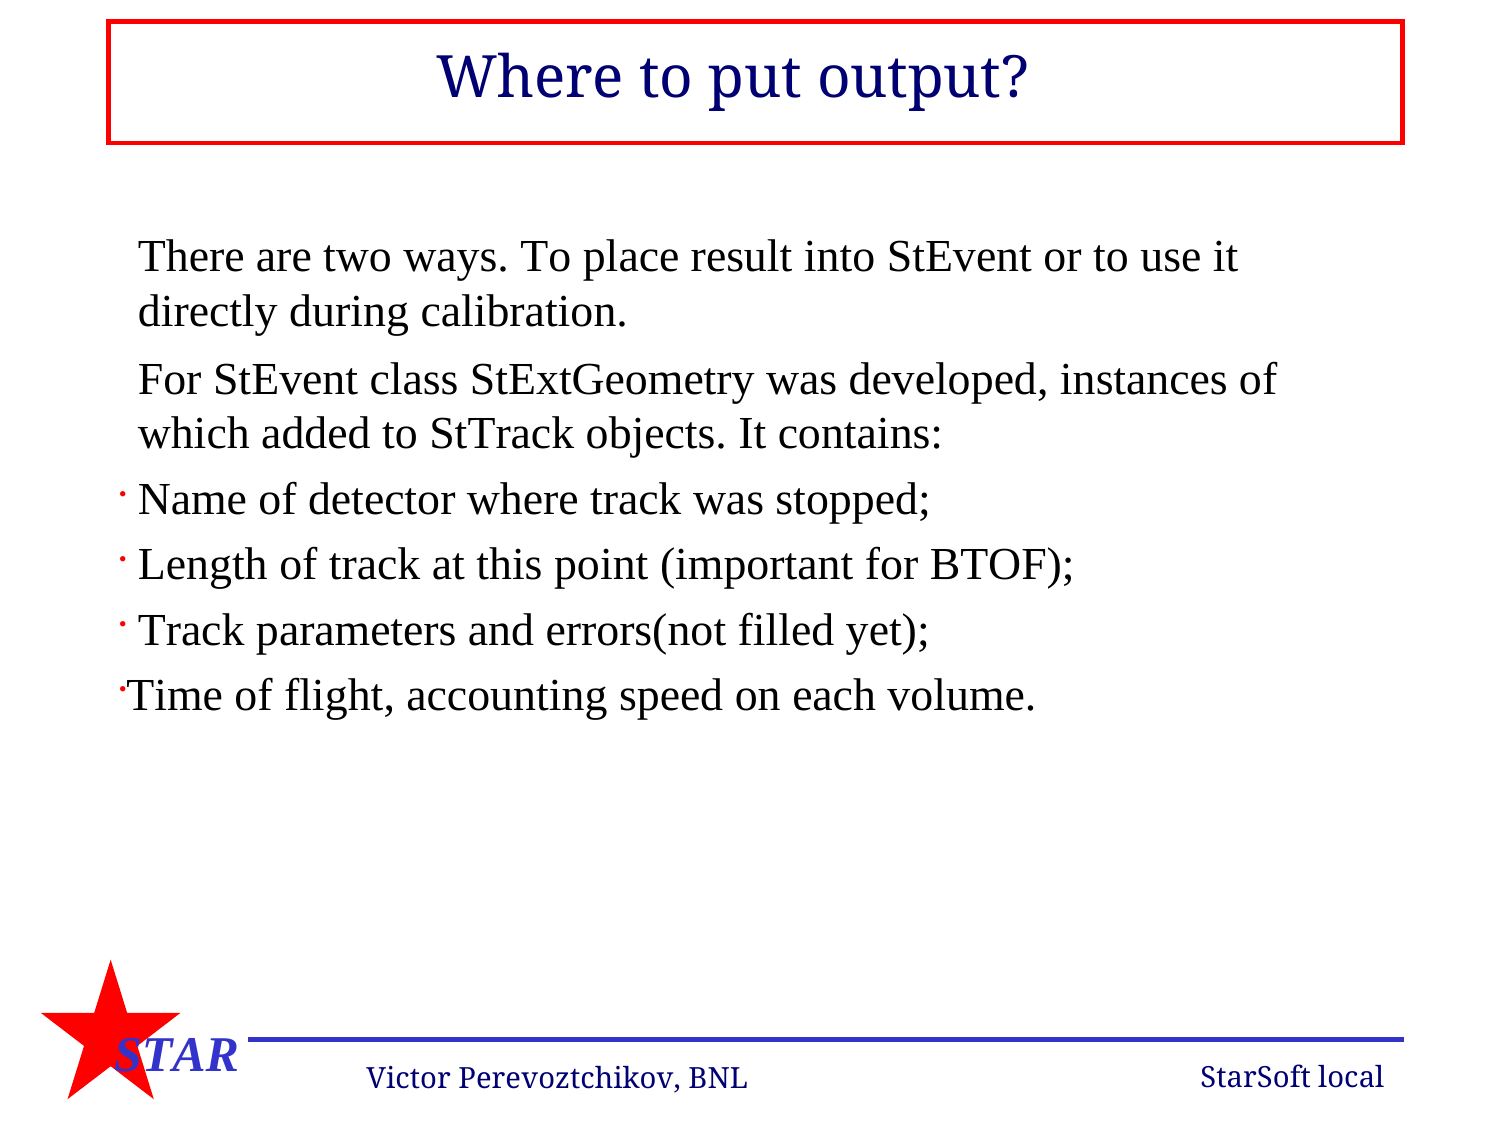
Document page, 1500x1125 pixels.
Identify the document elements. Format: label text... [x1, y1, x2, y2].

text_box StarSoft local [815, 1051, 1400, 1102]
title Where to put output? [86, 25, 1379, 123]
text_box Victor Perevoztchikov, BNL [401, 1051, 714, 1102]
list There are two ways. To place result into StEvent or to use it directly during calibration. For StEvent class StExtGeometry was developed, instances of which added to StTrack objects. It contains: Name of detector where track was stopped; Length of track at this point (important for BTOF); Track parameters and errors(not filled yet); Time of flight, accounting speed on each volume. [104, 146, 1396, 1026]
